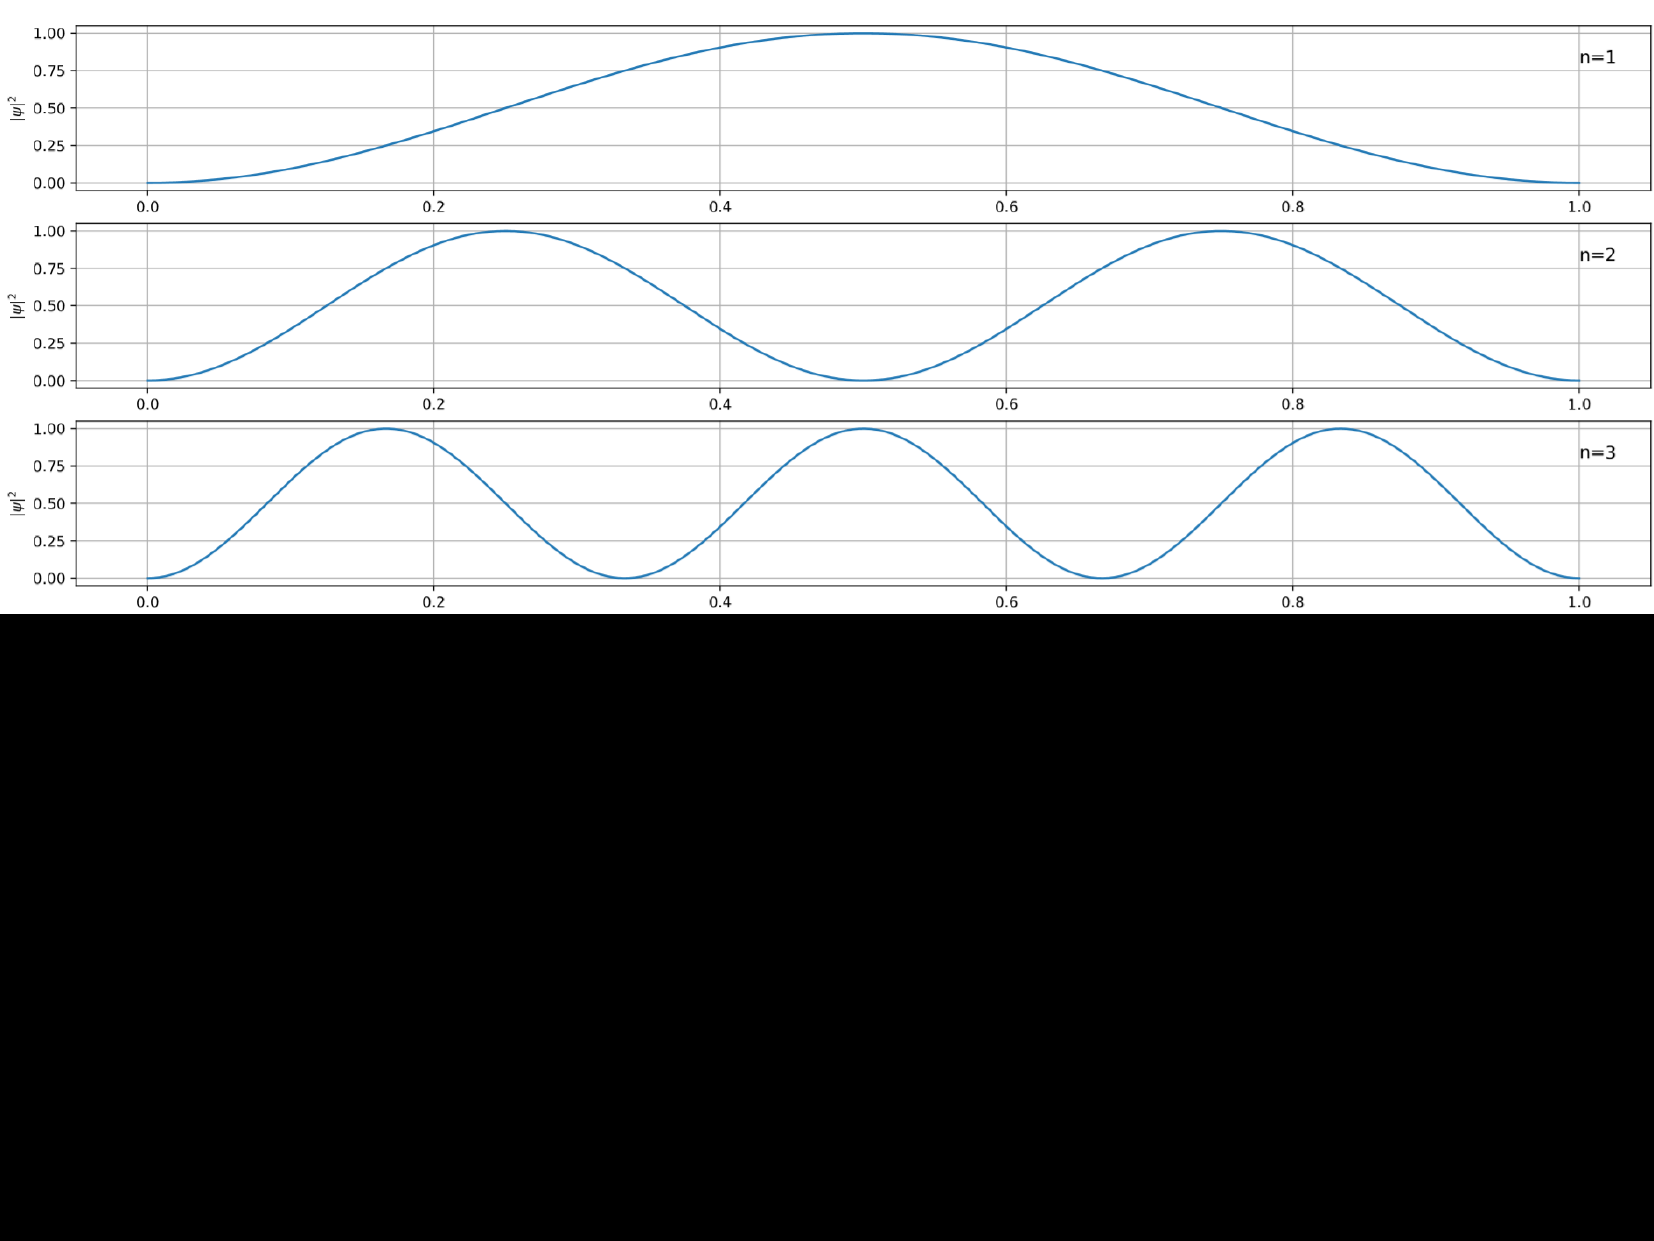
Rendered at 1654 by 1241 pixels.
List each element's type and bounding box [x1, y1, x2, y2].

picture [0, 14, 1654, 614]
text_box [0, 614, 1654, 1241]
